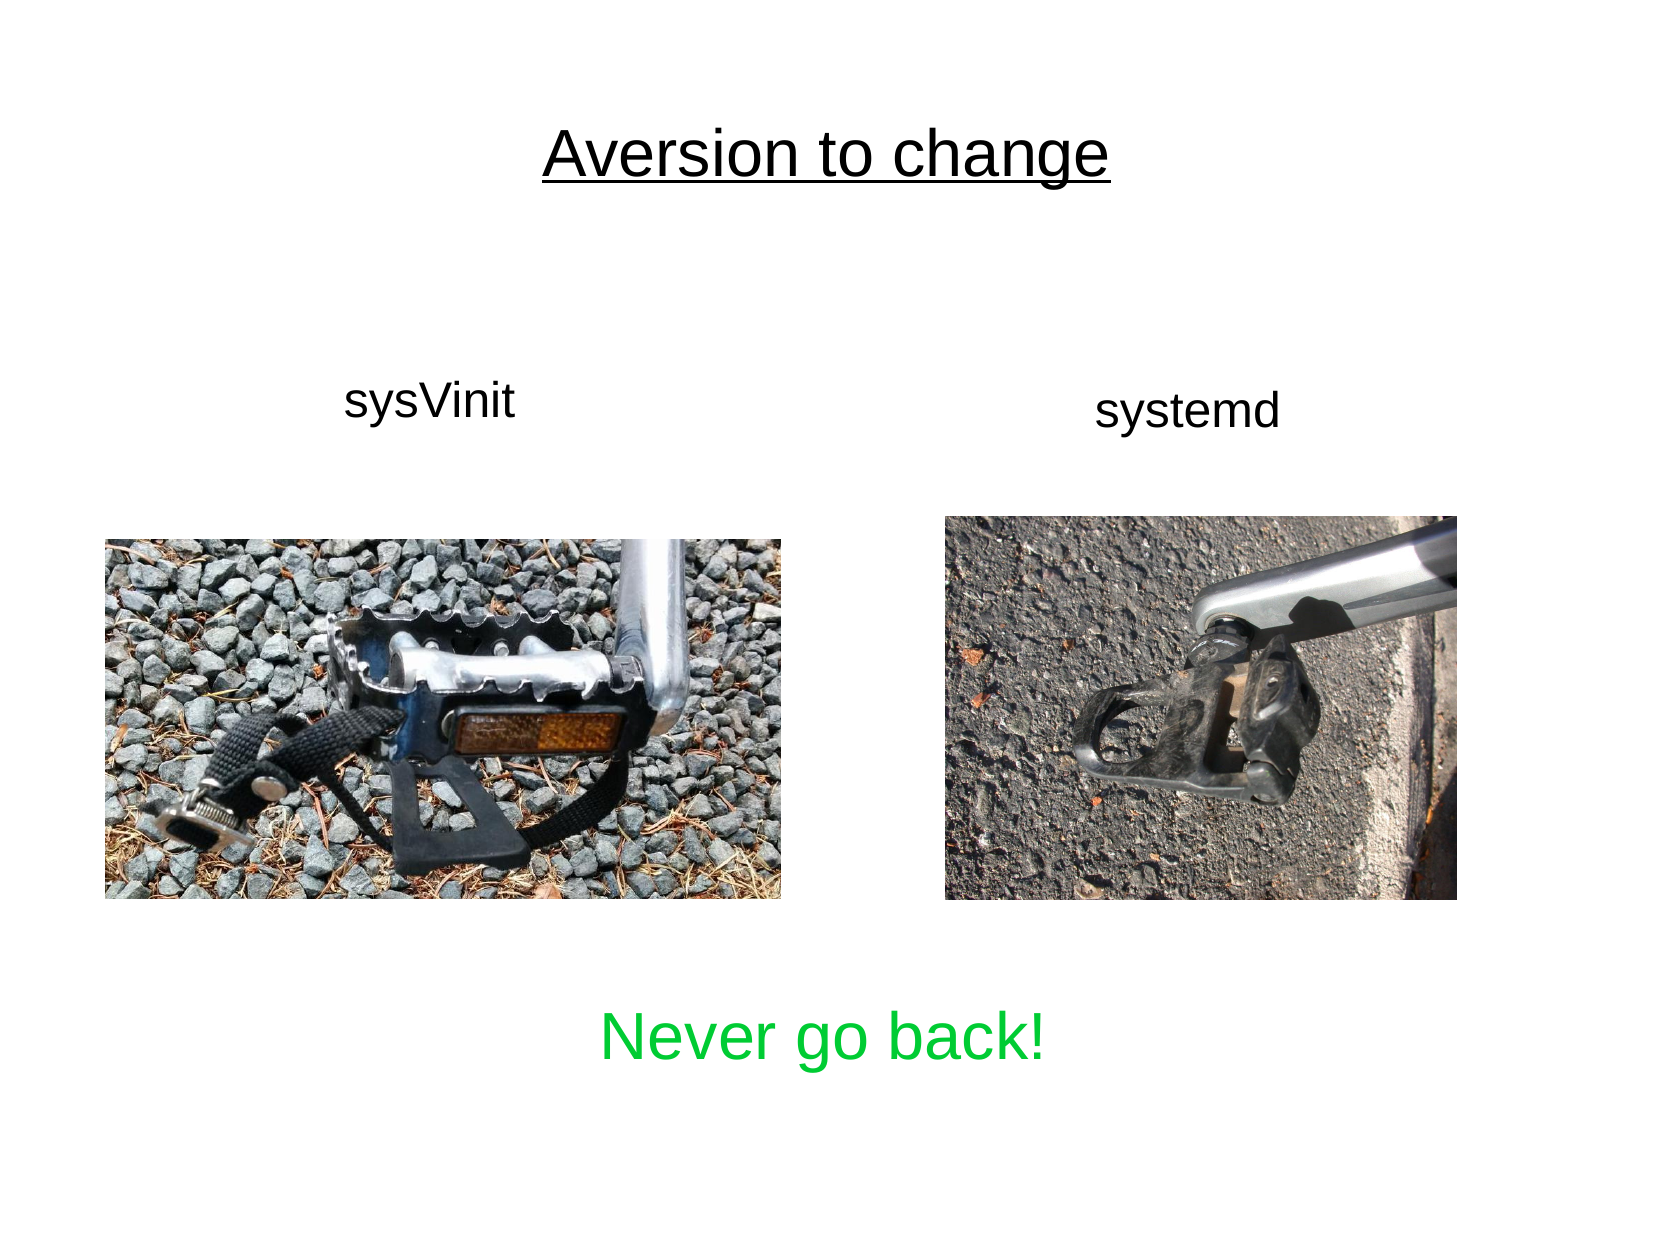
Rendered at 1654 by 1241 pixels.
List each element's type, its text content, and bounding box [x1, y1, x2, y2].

picture [945, 516, 1457, 901]
text_box sysVinit [329, 364, 541, 436]
title Aversion to change [82, 49, 1571, 257]
picture [105, 539, 781, 899]
text_box systemd [1080, 375, 1306, 446]
text_box Never go back! [583, 990, 1071, 1083]
